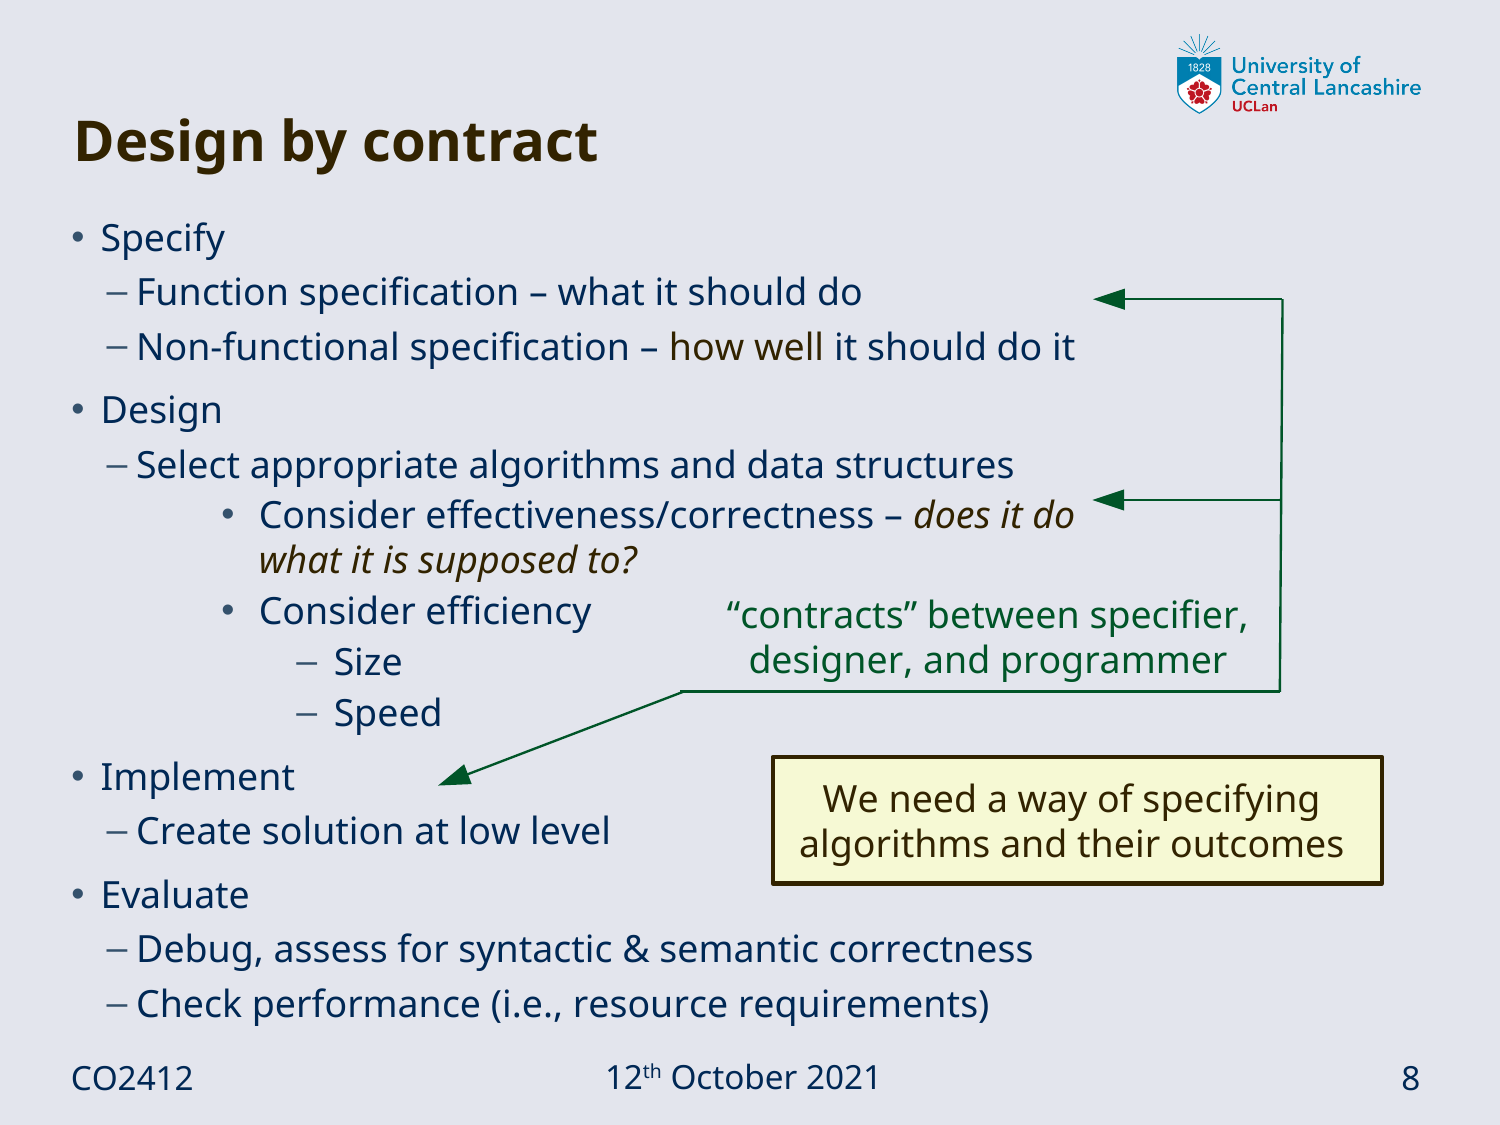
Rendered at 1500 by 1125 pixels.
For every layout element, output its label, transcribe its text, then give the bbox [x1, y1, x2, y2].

text_box We need a way of specifying algorithms and their outcomes [762, 767, 1382, 873]
text_box “contracts” between specifier, designer, and programmer [699, 583, 1278, 689]
text_box [1119, 757, 1383, 884]
title Design by contract [58, 93, 1475, 186]
text_box Specify Function specification – what it should do Non-functional specification – how well it should do it Design Select appropriate algorithms and data structures Consider effectiveness/correctness – does it do what it is supposed to? Consider efficiency Size Speed Implement Create solution at low level Evaluate Debug, assess for syntactic & semantic correctness Check performance (i.e., resource requirements) [71, 213, 1119, 932]
picture [1177, 34, 1421, 93]
